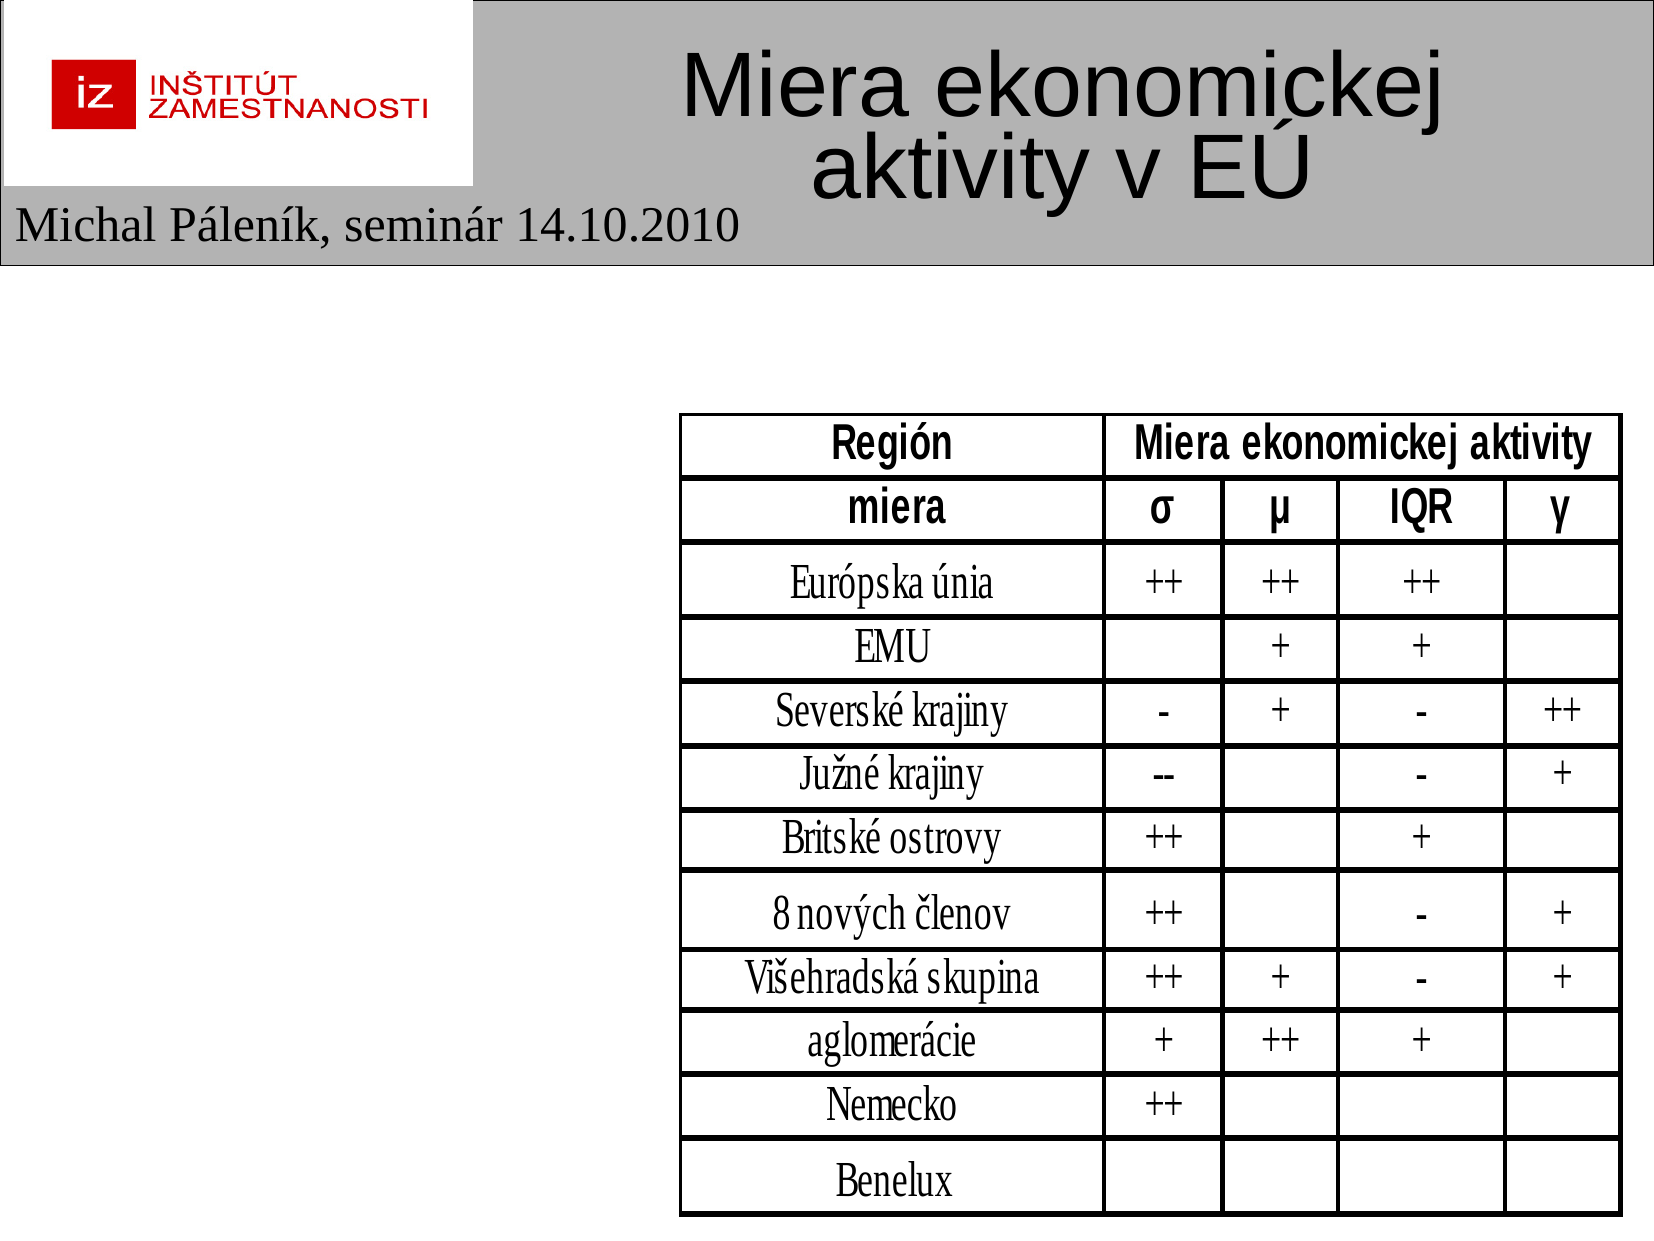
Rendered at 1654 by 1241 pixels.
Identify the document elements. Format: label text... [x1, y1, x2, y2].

chart [679, 413, 1625, 1220]
picture [4, 0, 473, 186]
title Miera ekonomickej aktivity v EÚ [561, 37, 1565, 229]
